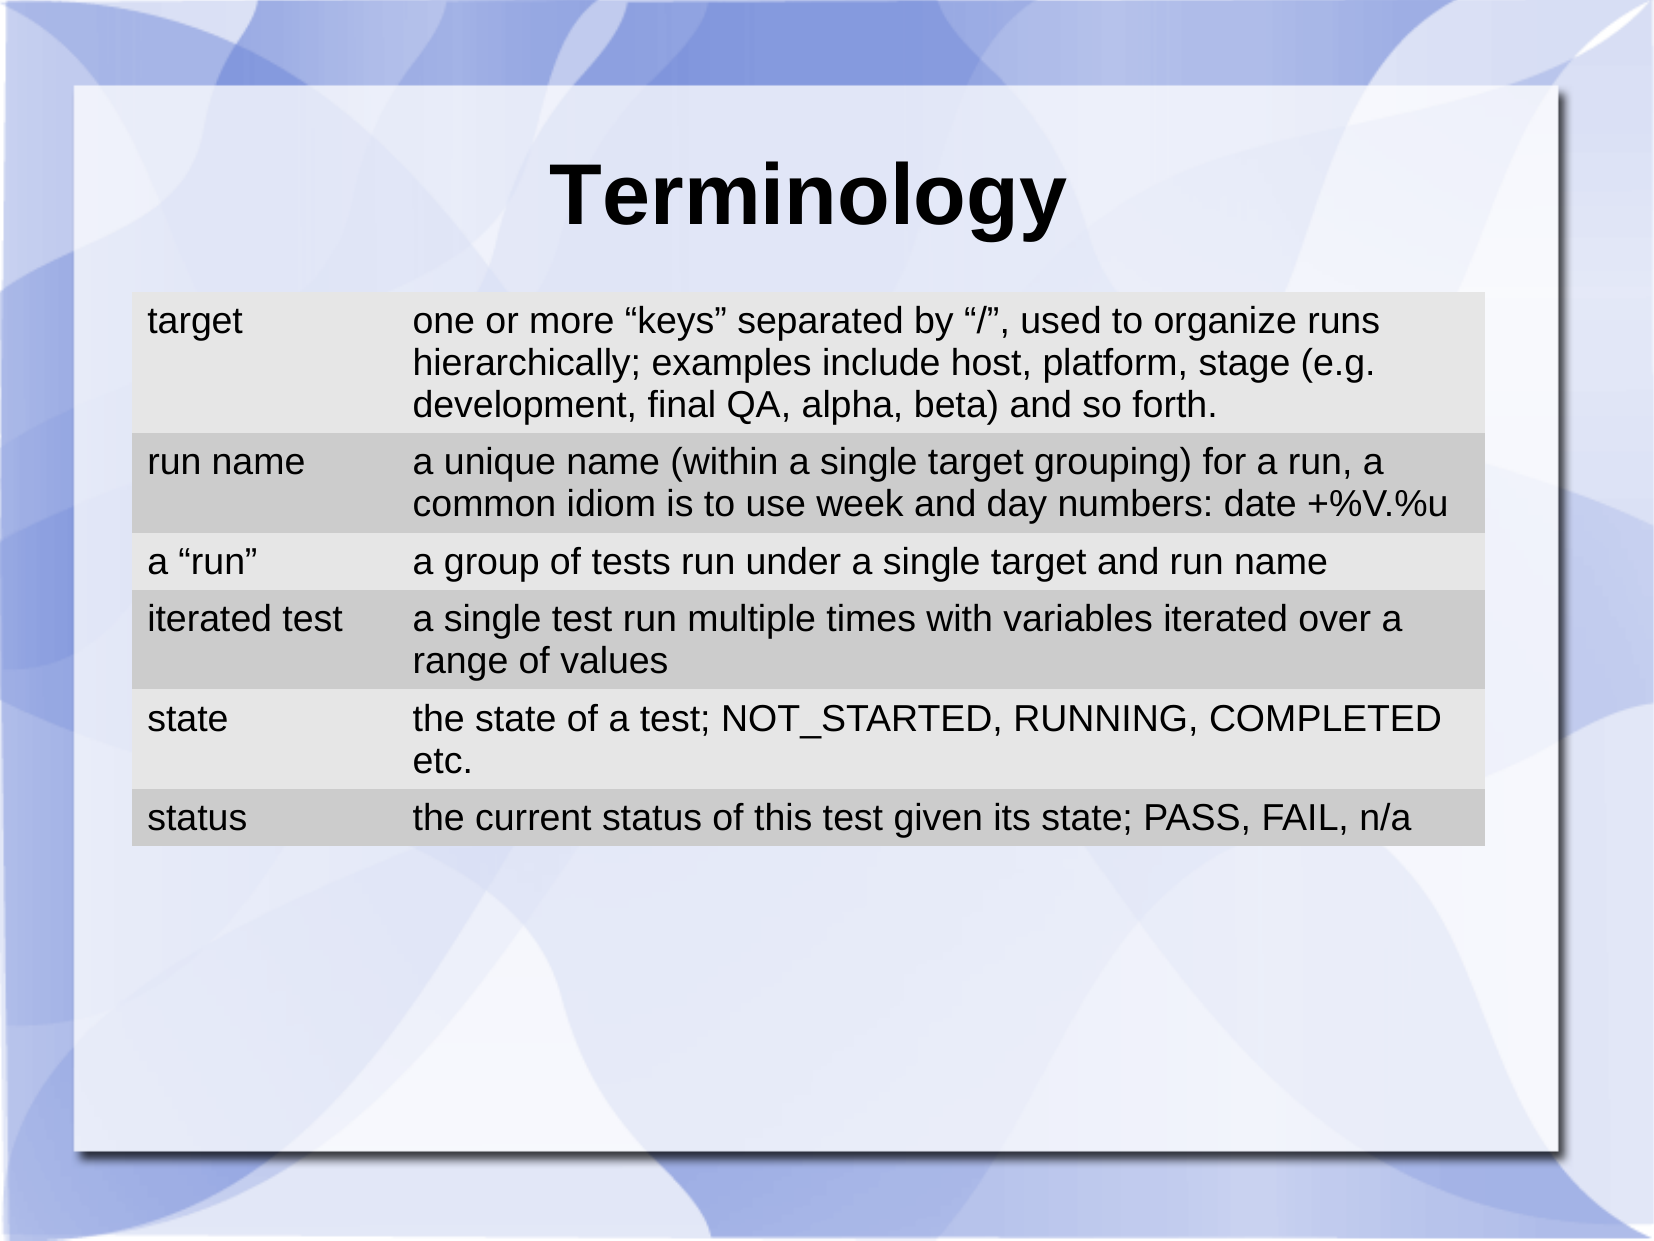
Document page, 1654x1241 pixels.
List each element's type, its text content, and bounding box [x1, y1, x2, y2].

table_cell run name [132, 433, 398, 533]
table_cell a unique name (within a single target grouping) for a run, a common idiom is to use week and day numbers: date +%V.%u [398, 433, 1485, 533]
table_cell the current status of this test given its state; PASS, FAIL, n/a [398, 789, 1485, 846]
table_cell state [132, 689, 398, 789]
title Terminology [82, 90, 1536, 298]
table_cell a group of tests run under a single target and run name [398, 533, 1485, 590]
table_cell the state of a test; NOT_STARTED, RUNNING, COMPLETED etc. [398, 689, 1485, 789]
table_cell status [132, 789, 398, 846]
table_cell a “run” [132, 533, 398, 590]
table_header target [132, 292, 398, 433]
picture [0, 0, 1654, 1241]
table_cell a single test run multiple times with variables iterated over a range of values [398, 590, 1485, 689]
table_header one or more “keys” separated by “/”, used to organize runs hierarchically; examples include host, platform, stage (e.g. development, final QA, alpha, beta) and so forth. [398, 292, 1485, 433]
table_cell iterated test [132, 590, 398, 689]
